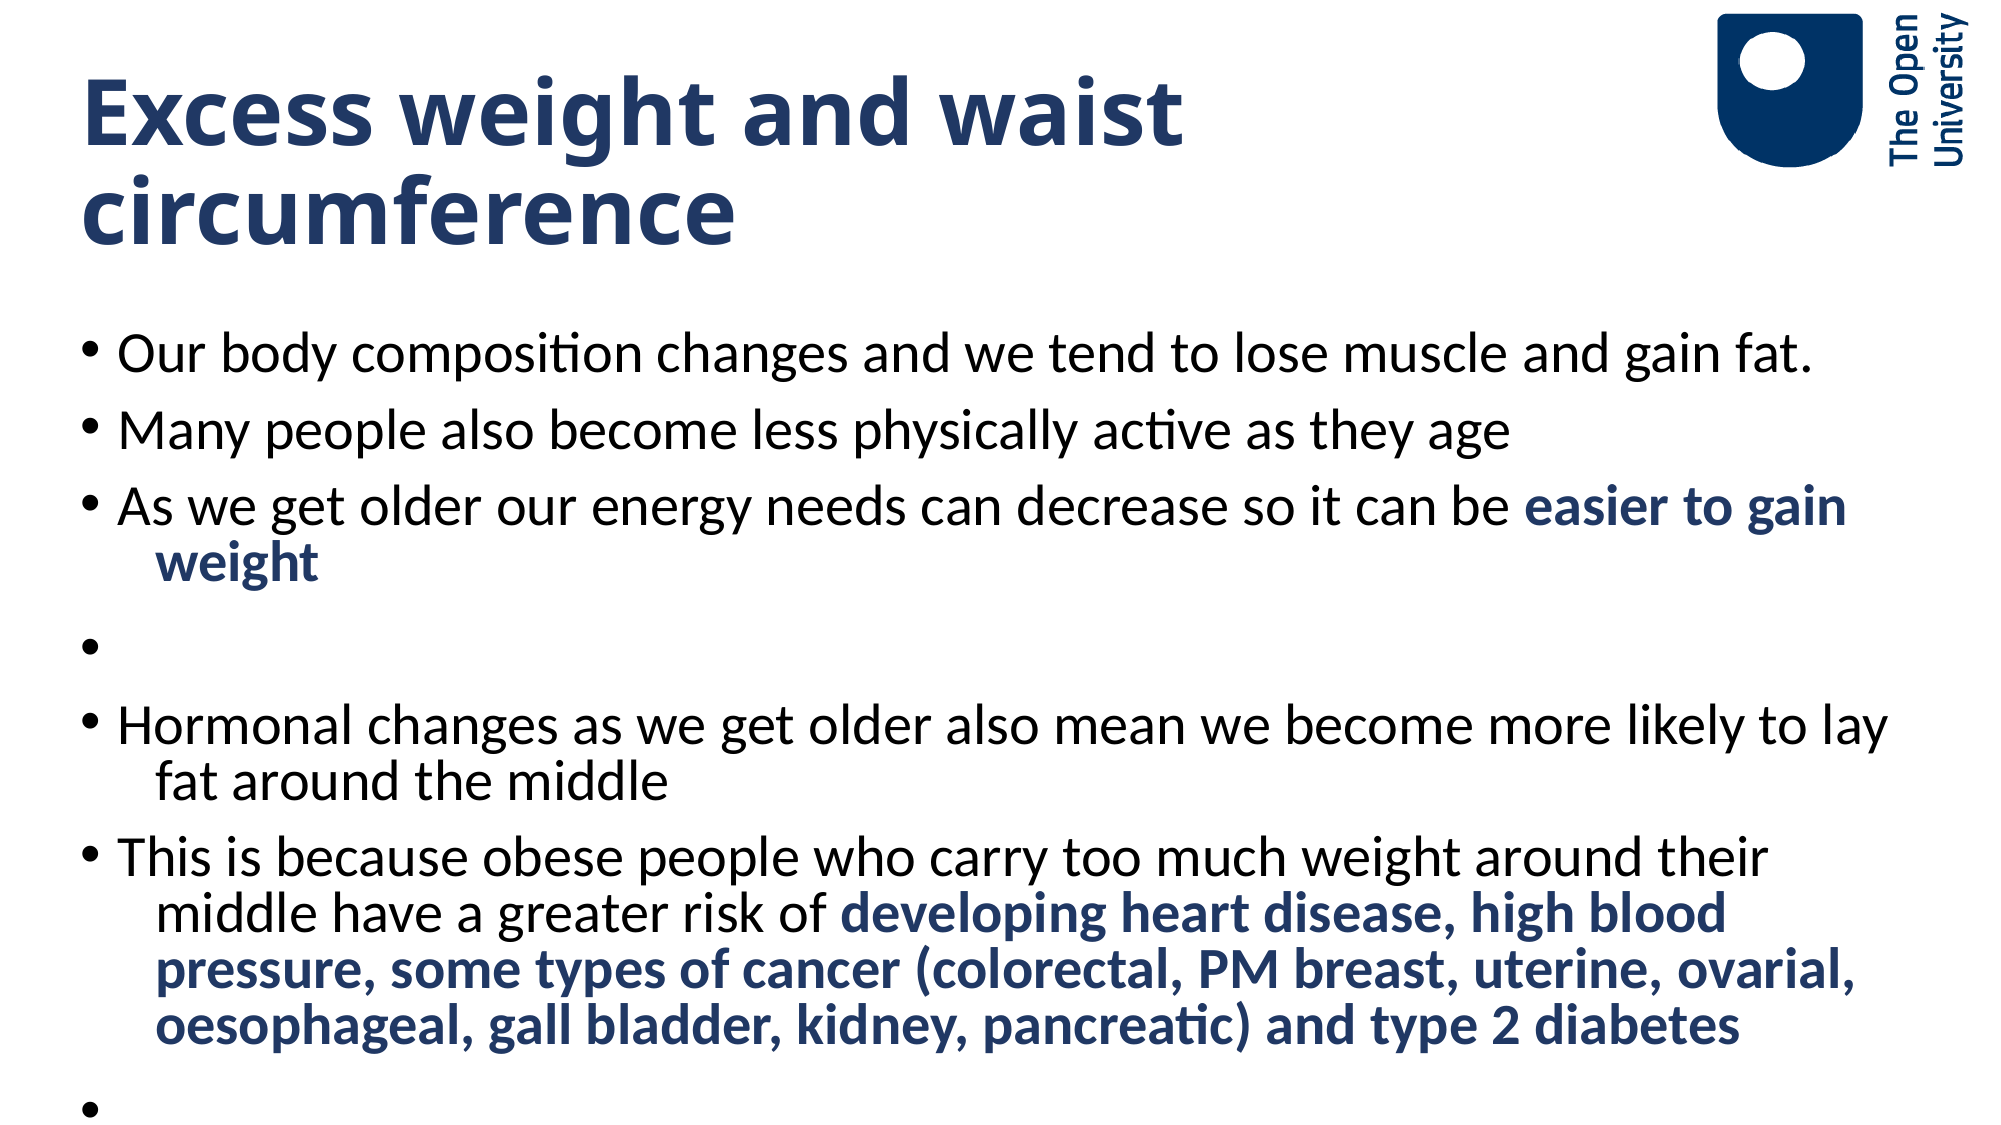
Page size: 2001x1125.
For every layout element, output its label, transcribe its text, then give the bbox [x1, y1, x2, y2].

title Excess weight and waist circumference [65, 56, 1791, 275]
picture [1716, 10, 1971, 170]
list Our body composition changes and we tend to lose muscle and gain fat. Many people also become less physically active as they age As we get older our energy needs can decrease so it can be easier to gain weight Hormonal changes as we get older also mean we become more likely to lay fat around the middle This is because obese people who carry too much weight around their middle have a greater risk of developing heart disease, high blood pressure, some types of cancer (colorectal, PM breast, uterine, ovarial, oesophageal, gall bladder, kidney, pancreatic) and type 2 diabetes [65, 320, 1953, 1086]
